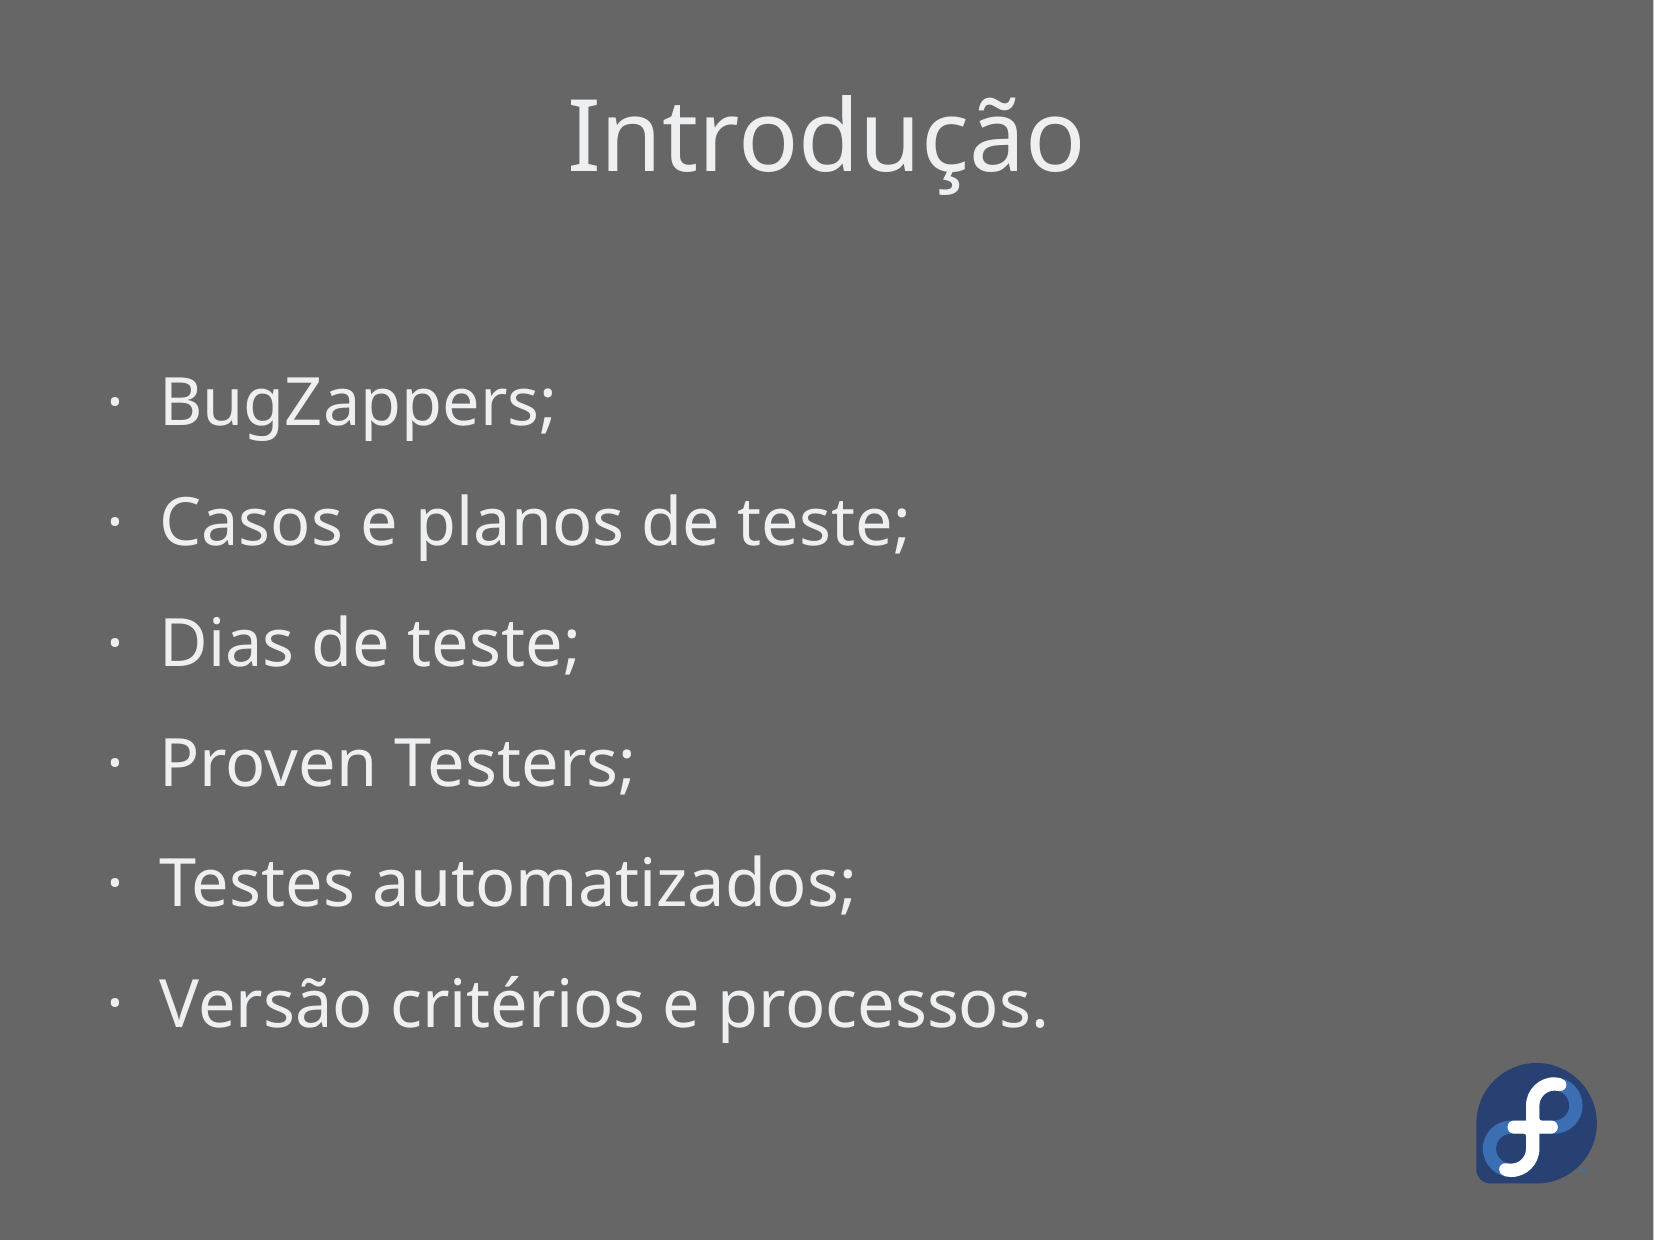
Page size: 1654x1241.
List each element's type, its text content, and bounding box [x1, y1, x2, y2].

title Introdução [88, 29, 1565, 237]
picture [1476, 1062, 1597, 1184]
list BugZappers; Casos e planos de teste; Dias de teste; Proven Testers; Testes automatizados; Versão critérios e processos. [88, 354, 1565, 1063]
